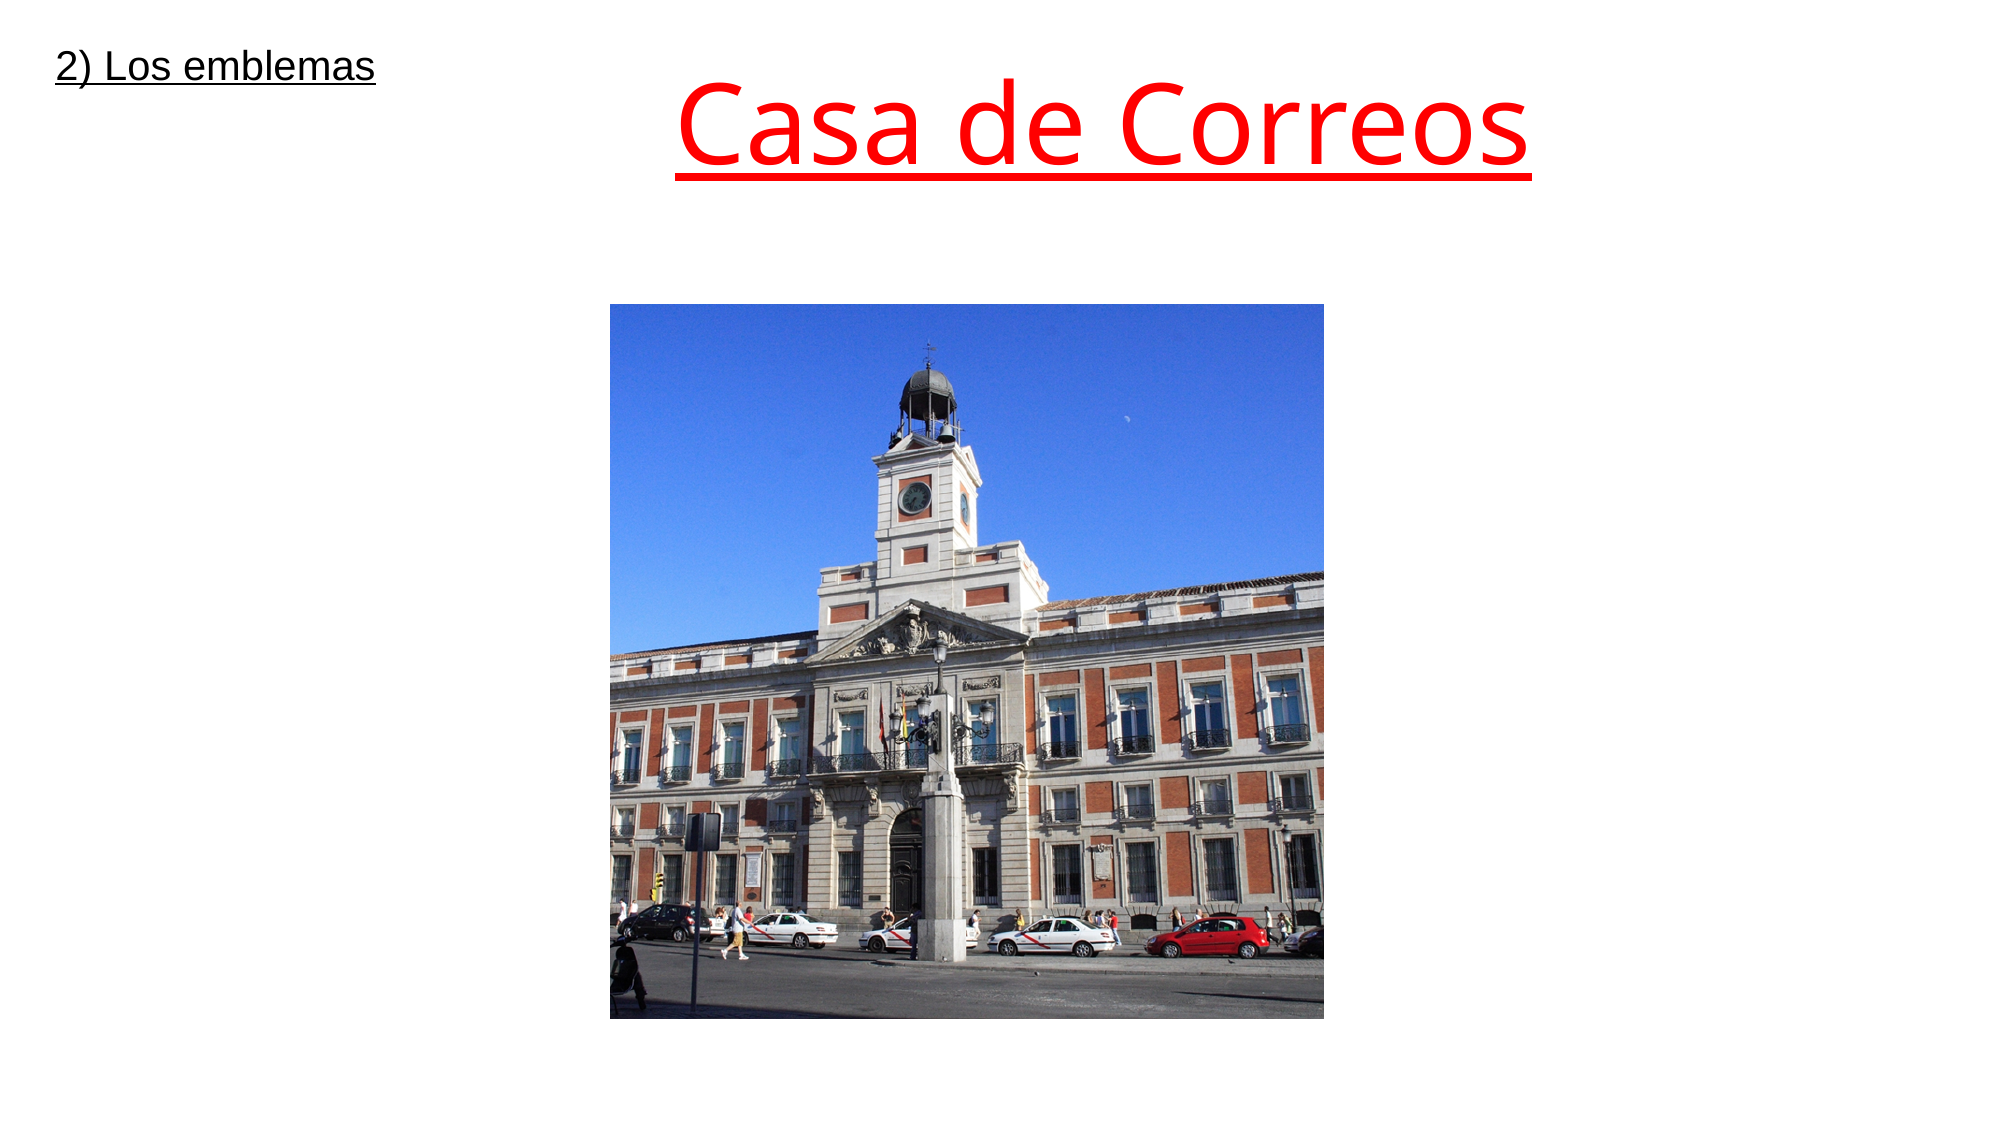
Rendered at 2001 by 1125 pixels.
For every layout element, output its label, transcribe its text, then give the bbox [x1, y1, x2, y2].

title Casa de Correos [137, 59, 1863, 278]
text_box 2) Los emblemas [40, 35, 646, 97]
picture [610, 304, 1324, 1019]
